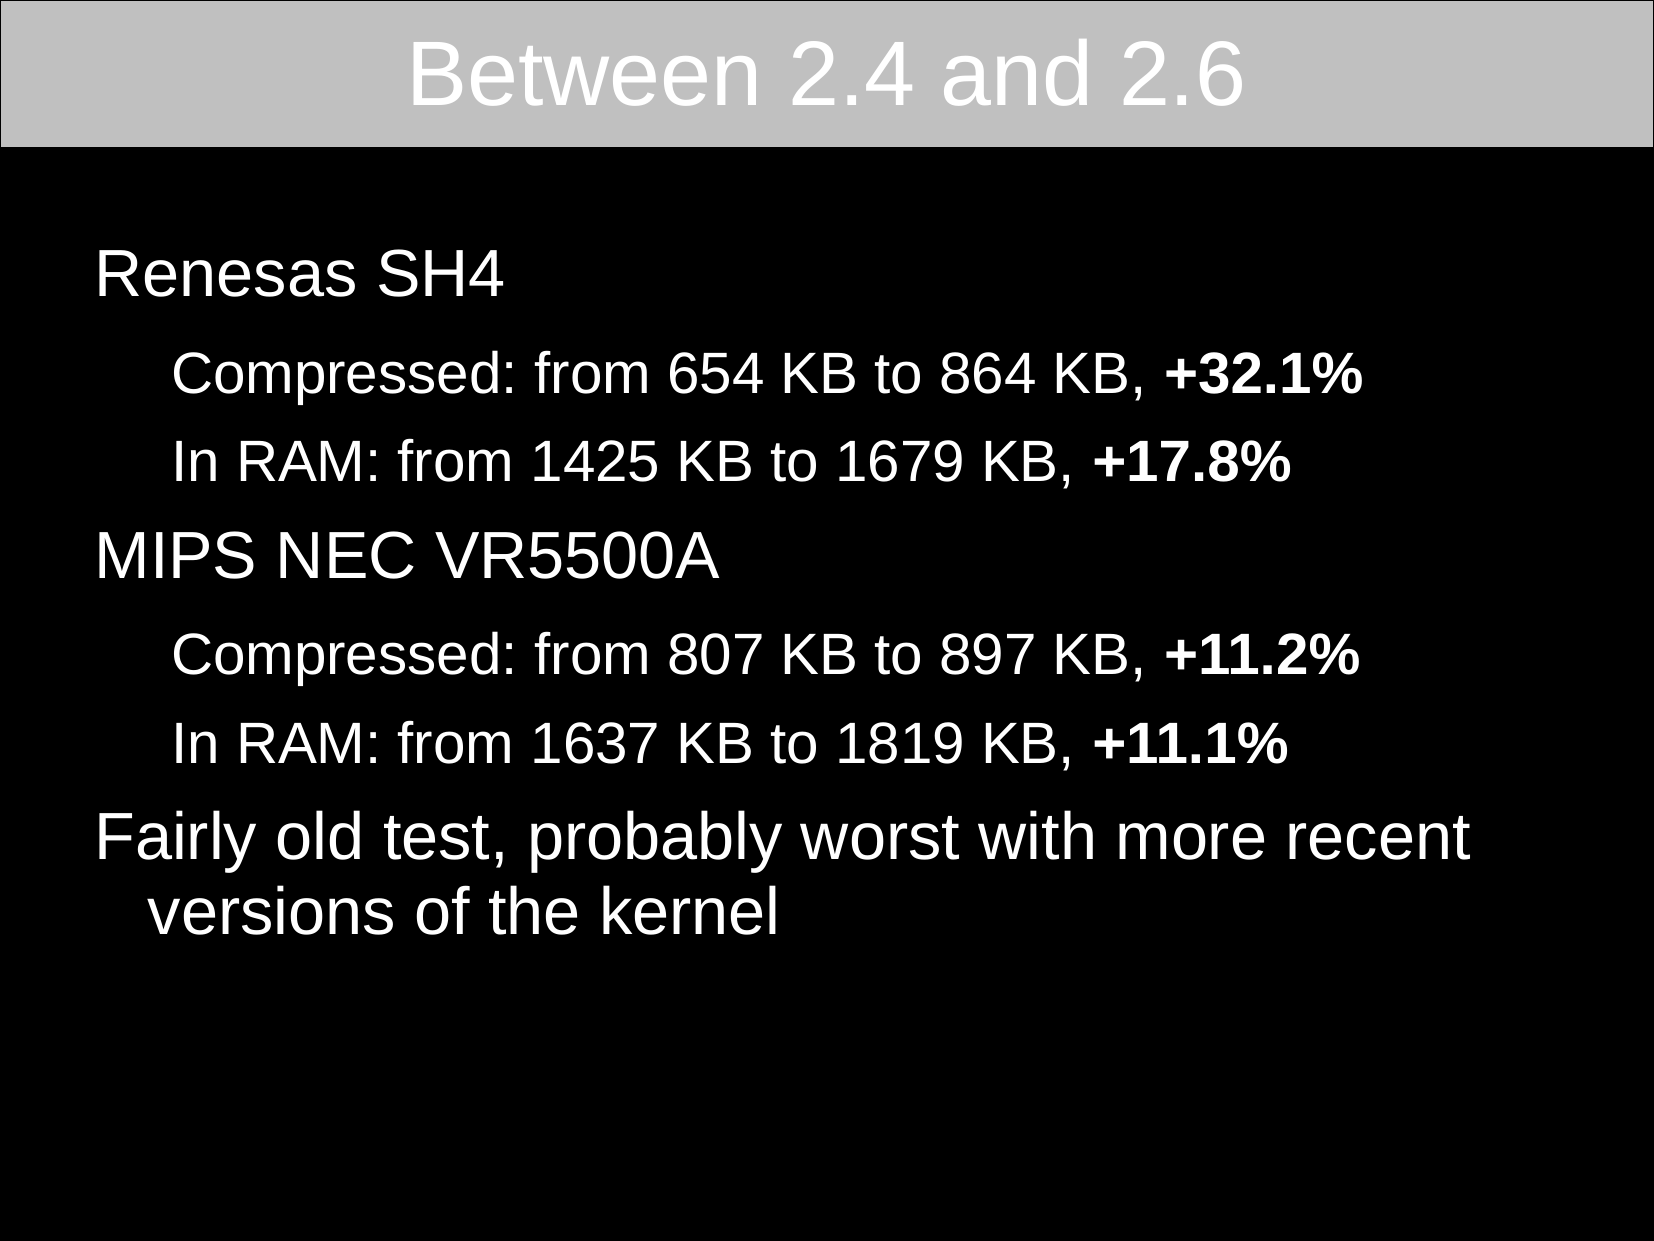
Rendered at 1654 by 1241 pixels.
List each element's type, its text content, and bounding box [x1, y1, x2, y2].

title Between 2.4 and 2.6 [0, 0, 1654, 148]
list Renesas SH4 Compressed: from 654 KB to 864 KB, +32.1% In RAM: from 1425 KB to 1679 KB, +17.8% MIPS NEC VR5500A Compressed: from 807 KB to 897 KB, +11.2% In RAM: from 1637 KB to 1819 KB, +11.1% Fairly old test, probably worst with more recent versions of the kernel [76, 236, 1565, 1040]
